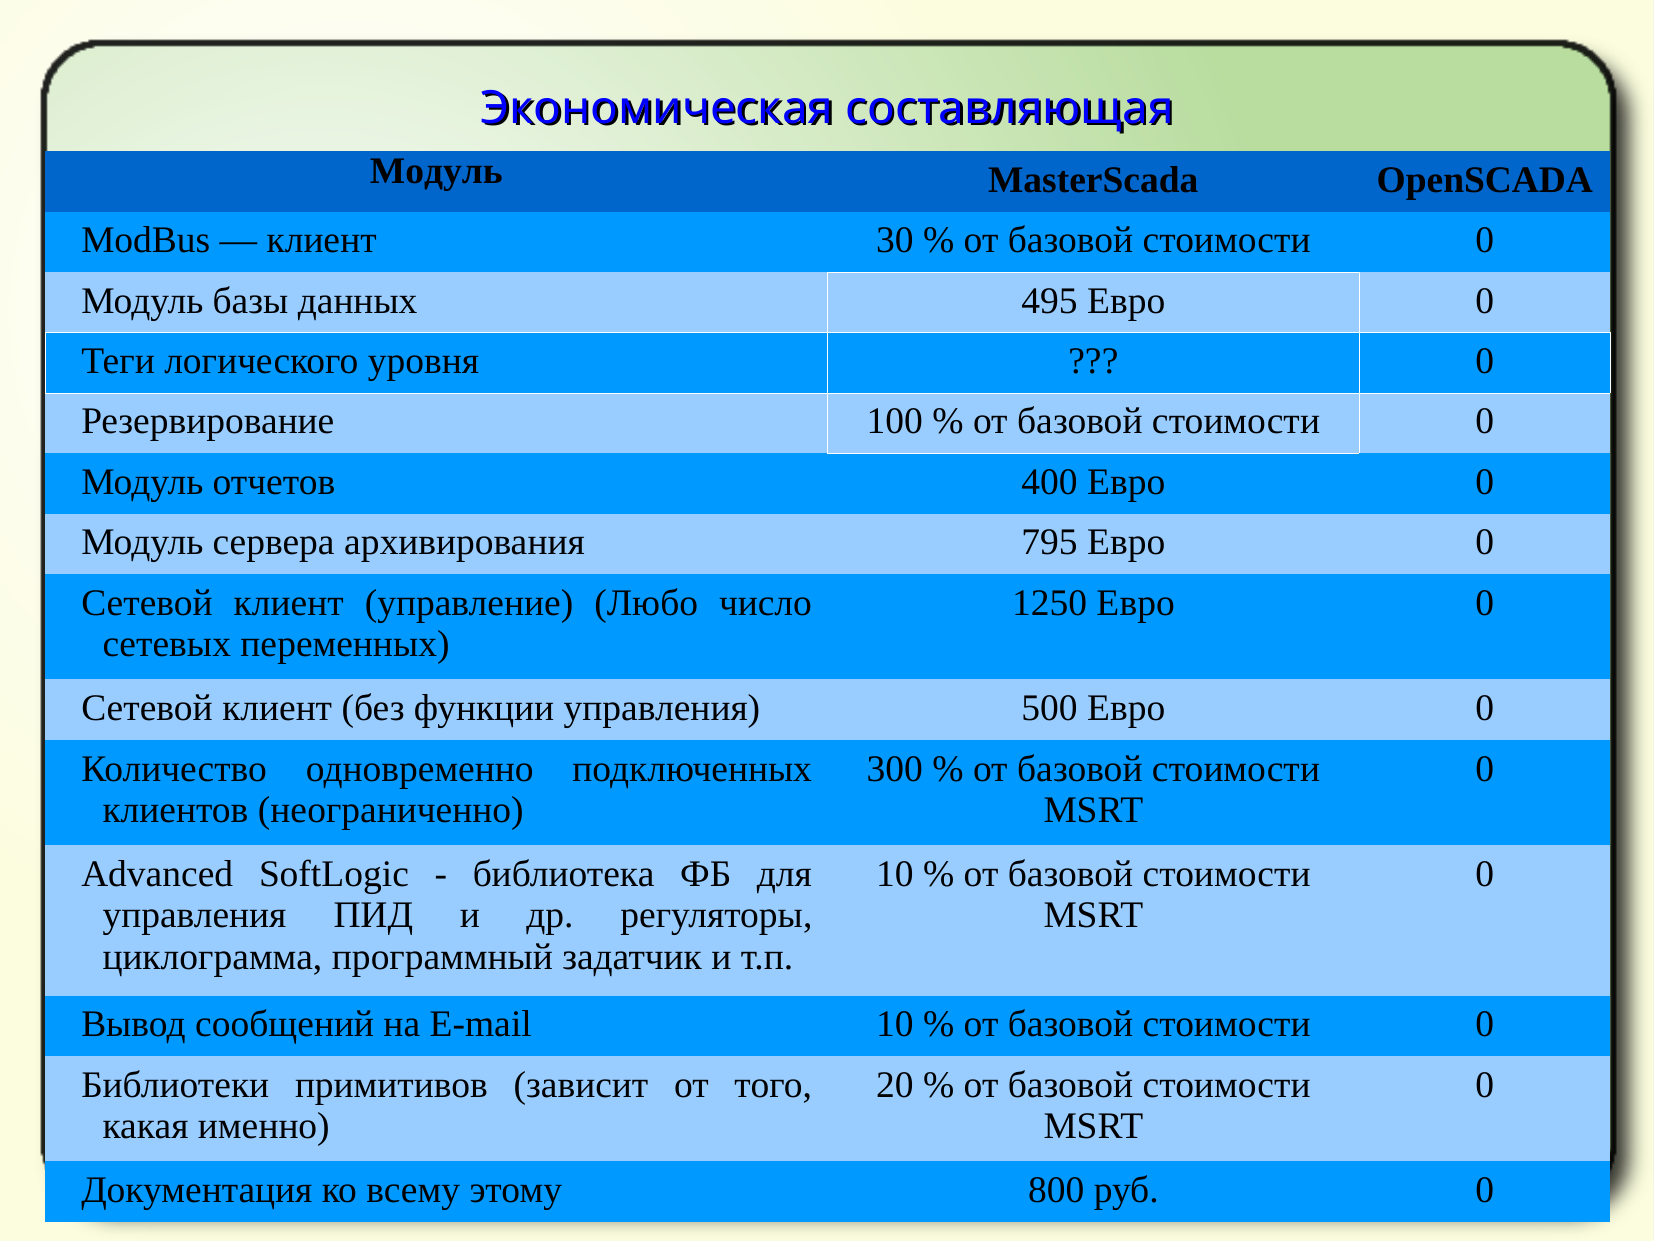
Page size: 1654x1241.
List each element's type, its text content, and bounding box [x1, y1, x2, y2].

table_cell Документация ко всему этому [45, 1161, 828, 1222]
table_header Модуль [45, 151, 828, 212]
table_header MasterScada [828, 151, 1359, 212]
table_header OpenSCADA [1359, 151, 1610, 212]
table_cell Advanced SoftLogic - библиотека ФБ для управления ПИД и др. регуляторы, циклограмма, программный задатчик и т.п. [45, 845, 828, 996]
picture [0, 0, 1654, 1241]
table_cell Вывод сообщений на E-mail [45, 996, 828, 1056]
table_cell Теги логического уровня [46, 333, 827, 393]
table_cell 0 [1359, 845, 1610, 996]
table_cell 1250 Евро [828, 574, 1359, 679]
table_cell 0 [1359, 1056, 1610, 1161]
table_cell 800 руб. [828, 1161, 1359, 1222]
table_cell Модуль отчетов [45, 453, 828, 514]
table_cell Модуль базы данных [45, 272, 827, 332]
table_cell 100 % от базовой стоимости [828, 394, 1359, 453]
title Экономическая составляющая [121, 73, 1534, 136]
table_cell 20 % от базовой стоимости MSRT [828, 1056, 1359, 1161]
table_cell 0 [1359, 1161, 1610, 1222]
table_cell 0 [1359, 679, 1610, 740]
table_cell 0 [1359, 453, 1610, 514]
table_cell 500 Евро [828, 679, 1359, 740]
table_cell 0 [1360, 394, 1610, 453]
table_cell 795 Евро [828, 514, 1359, 574]
table_cell 30 % от базовой стоимости [828, 212, 1359, 272]
table_cell 0 [1360, 272, 1610, 332]
table_cell Сетевой клиент (без функции управления) [45, 679, 828, 740]
table_cell ??? [828, 333, 1359, 393]
table_cell Количество одновременно подключенных клиентов (неограниченно) [45, 740, 828, 845]
table_cell 0 [1360, 333, 1610, 393]
table_cell Модуль сервера архивирования [45, 514, 828, 574]
table_cell 300 % от базовой стоимости MSRT [828, 740, 1359, 845]
table_cell 10 % от базовой стоимости MSRT [828, 845, 1359, 996]
table_cell 400 Евро [828, 454, 1359, 514]
table_cell Резервирование [45, 394, 827, 453]
table_cell ModBus ― клиент [45, 212, 828, 272]
table_cell 495 Евро [828, 273, 1359, 332]
table_cell 0 [1359, 740, 1610, 845]
table_cell 0 [1359, 996, 1610, 1056]
table_cell 0 [1359, 514, 1610, 574]
table_cell Сетевой клиент (управление) (Любо число сетевых переменных) [45, 574, 828, 679]
table_cell 0 [1359, 574, 1610, 679]
table_cell 10 % от базовой стоимости [828, 996, 1359, 1056]
table_cell 0 [1359, 212, 1610, 272]
table_cell Библиотеки примитивов (зависит от того, какая именно) [45, 1056, 828, 1161]
